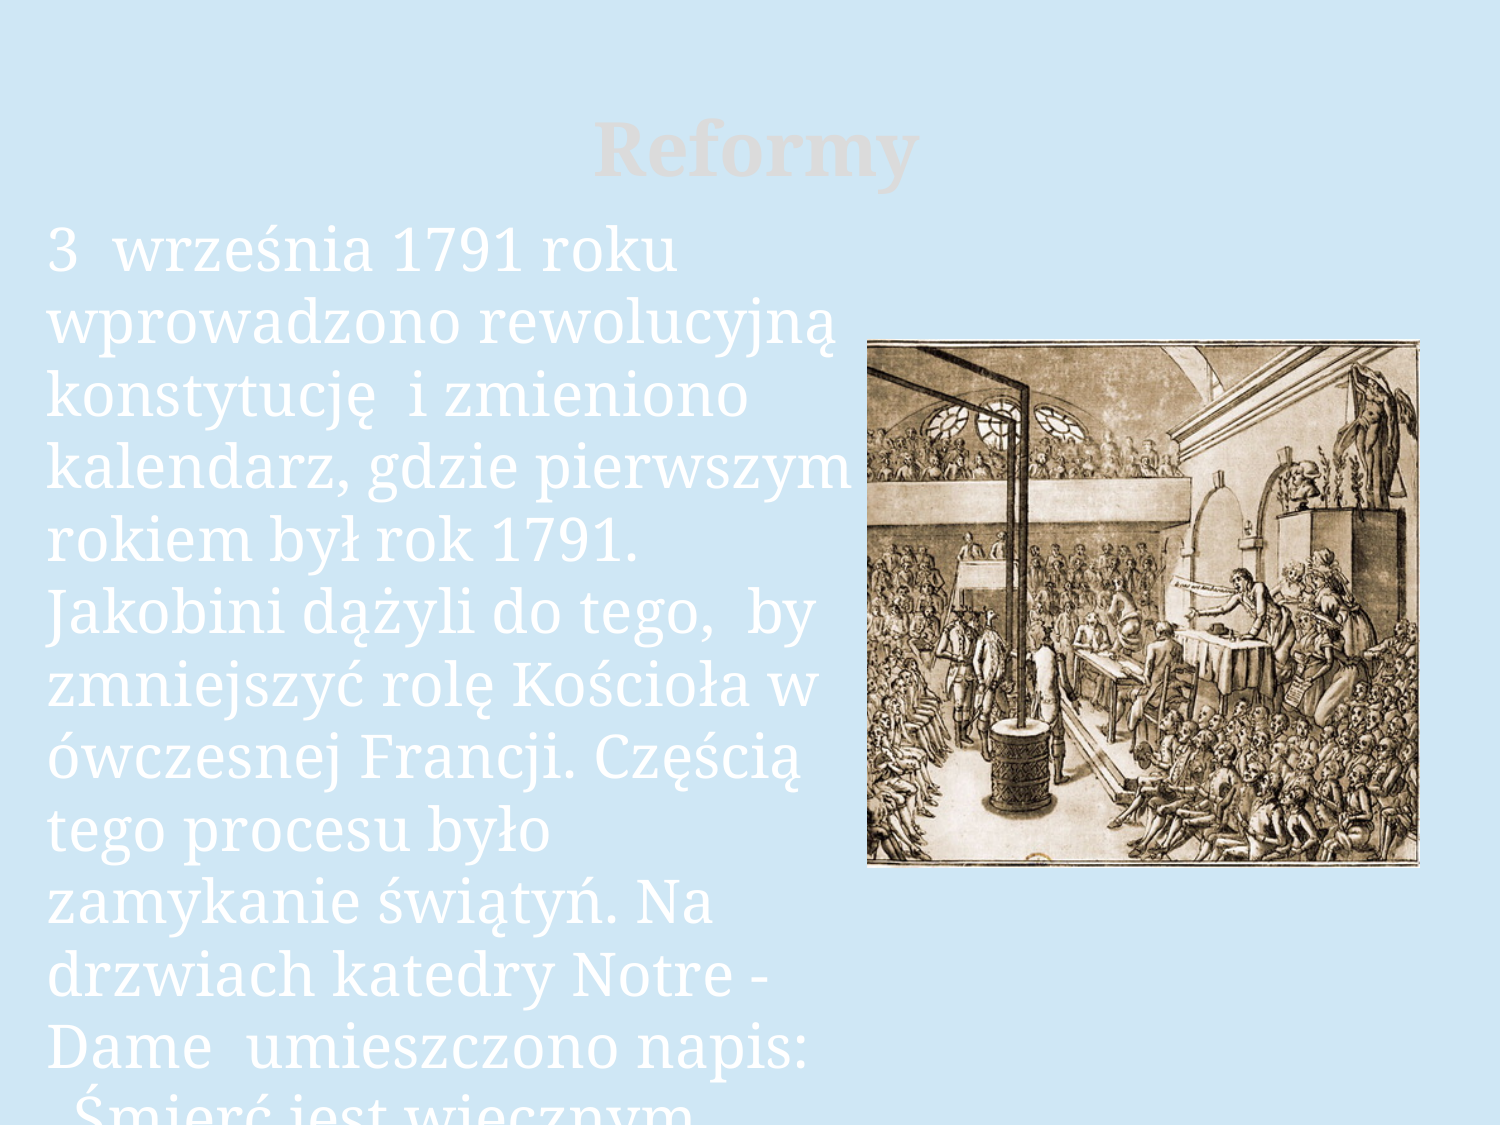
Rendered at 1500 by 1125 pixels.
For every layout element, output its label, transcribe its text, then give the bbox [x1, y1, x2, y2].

title Reformy [82, 46, 1432, 247]
list 3 września 1791 roku wprowadzono rewolucyjną konstytucję i zmieniono kalendarz, gdzie pierwszym rokiem był rok 1791. Jakobini dążyli do tego, by zmniejszyć rolę Kościoła w ówczesnej Francji. Częścią tego procesu było zamykanie świątyń. Na drzwiach katedry Notre - Dame umieszczono napis: „Śmierć jest wiecznym snem”. [35, 210, 868, 1043]
picture [867, 339, 1420, 868]
